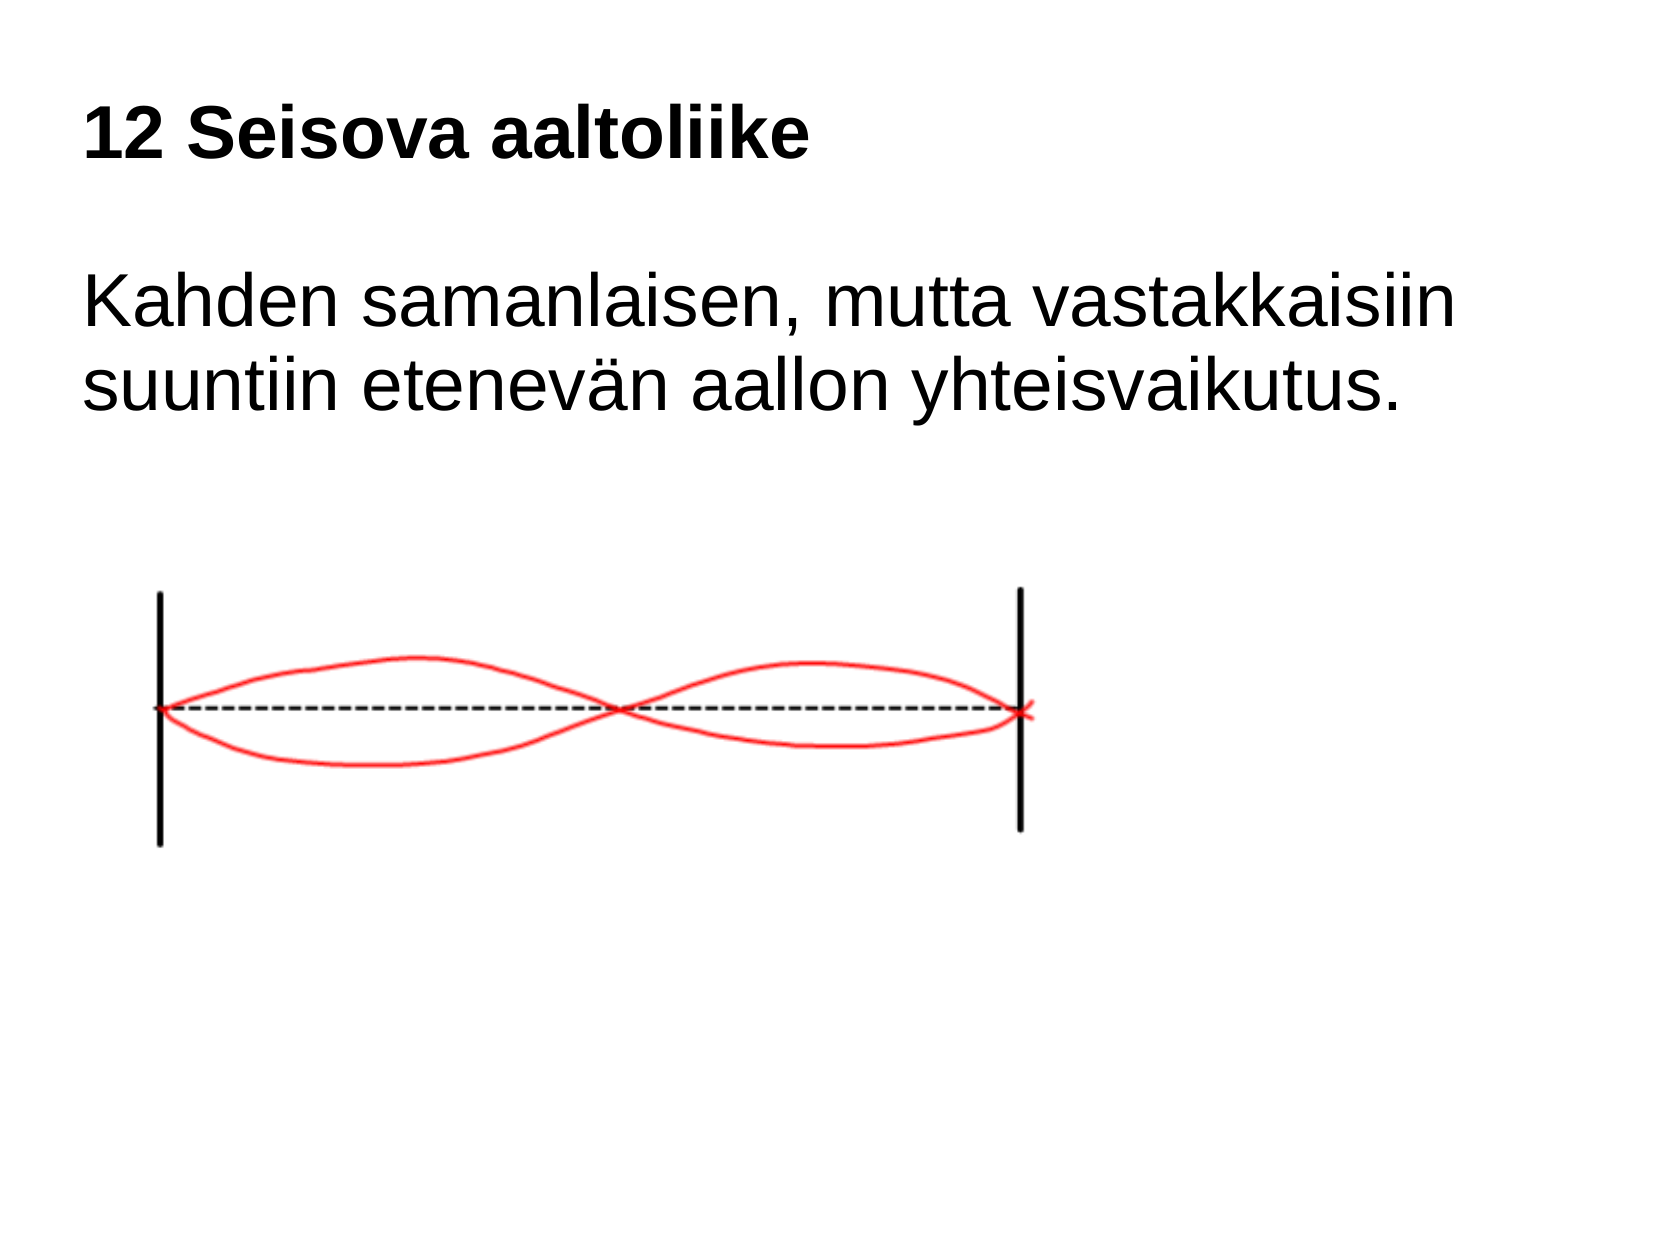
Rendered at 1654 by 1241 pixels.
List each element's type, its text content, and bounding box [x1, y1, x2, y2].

text_box 12 Seisova aaltoliike Kahden samanlaisen, mutta vastakkaisiin suuntiin etenevän aallon yhteisvaikutus. [67, 83, 1595, 519]
picture [118, 555, 1066, 866]
